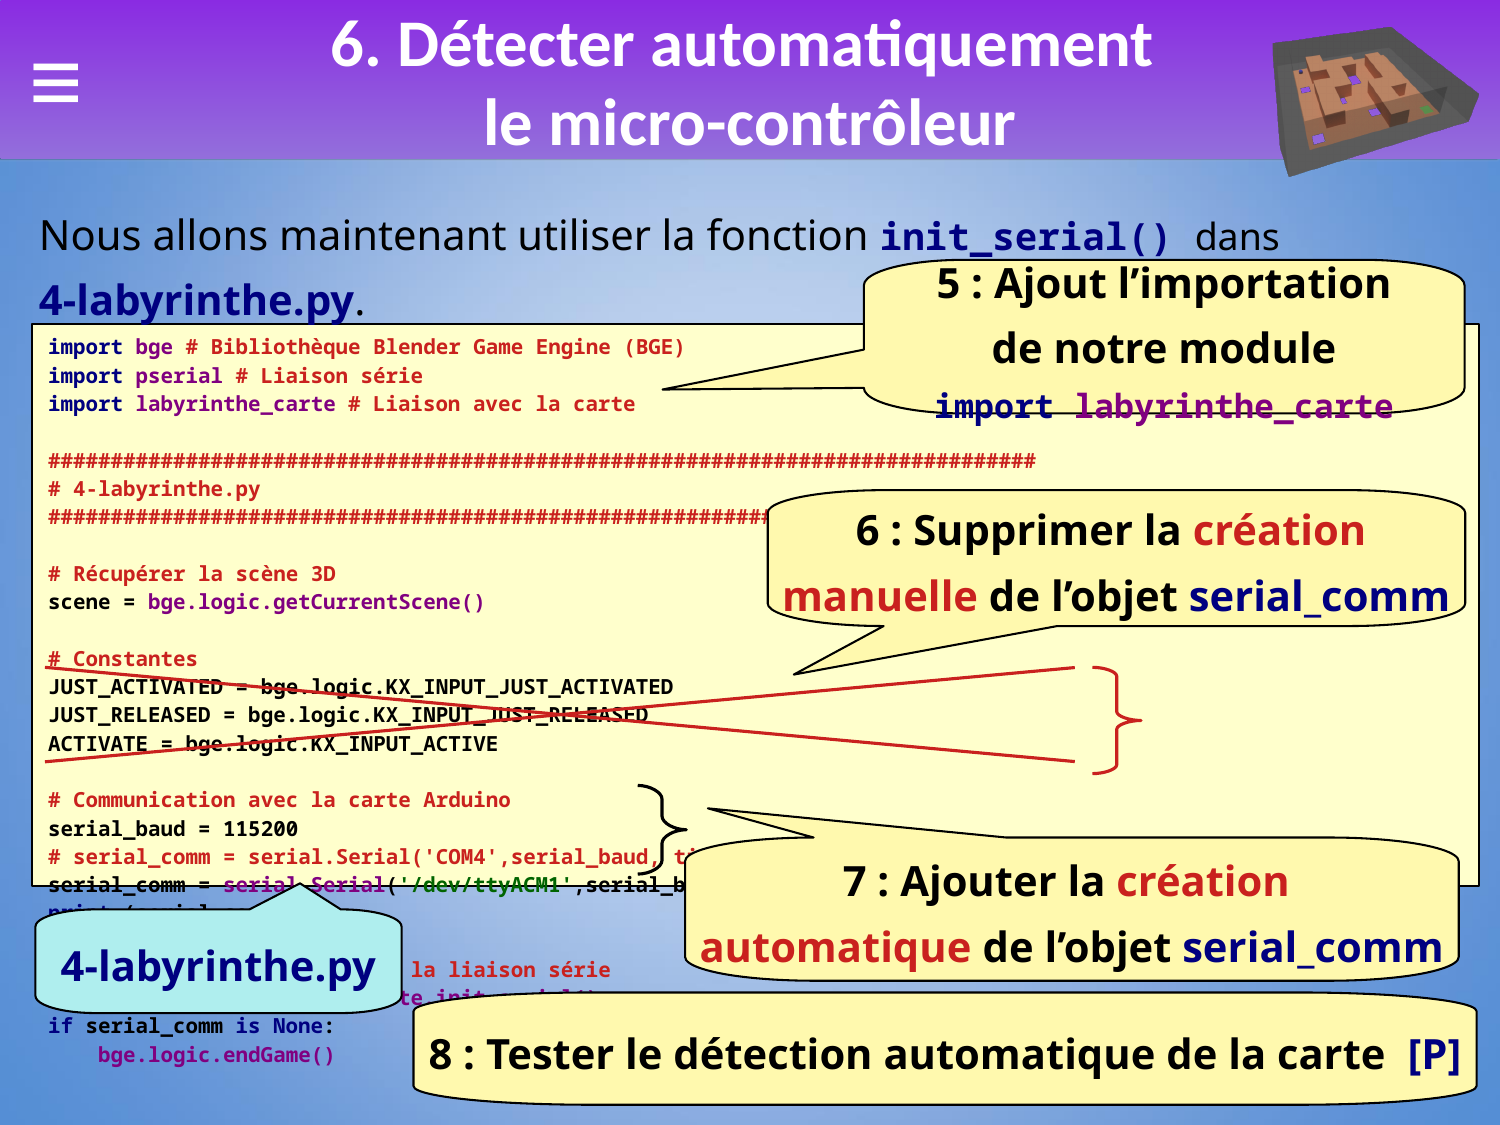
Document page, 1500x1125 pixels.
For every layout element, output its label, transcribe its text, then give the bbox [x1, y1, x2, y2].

text_box 4-labyrinthe.py [35, 883, 402, 1014]
text_box 5 : Ajout l’importation de notre module import labyrinthe_carte [662, 259, 1465, 414]
picture [0, 27, 1500, 1125]
text_box 6. Détecter automatiquement le micro-contrôleur [0, 0, 1500, 159]
text_box import bge # Bibliothèque Blender Game Engine (BGE) import pserial # Liaison série import labyrinthe_carte # Liaison avec la carte ############################################################################### # 4-labyrinthe.py ############################################################################### # Récupérer la scène 3D scene = bge.logic.getCurrentScene() # Constantes JUST_ACTIVATED = bge.logic.KX_INPUT_JUST_ACTIVATED JUST_RELEASED = bge.logic.KX_INPUT_JUST_RELEASED ACTIVATE = bge.logic.KX_INPUT_ACTIVE # Communication avec la carte Arduino serial_baud = 115200 # serial_comm = serial.Serial('COM4',serial_baud, timeout=0.016) # Windows serial_comm = serial.Serial('/dev/ttyACM1',serial_baud, timeout=0.016) # GNU/Linux print (serial_comm) # Détection de la carte avec la liaison série serial_comm = labyrinthe_carte.init_serial() if serial_comm is None: bge.logic.endGame() [32, 324, 1480, 886]
text_box 6 : Supprimer la création manuelle de l’objet serial_comm [767, 490, 1466, 675]
text_box 7 : Ajouter la création automatique de l’objet serial_comm [685, 808, 1459, 981]
text_box ≡ [14, 23, 101, 141]
text_box Nous allons maintenant utiliser la fonction init_serial() dans 4-labyrinthe.py. [24, 189, 1489, 301]
text_box 8 : Tester le détection automatique de la carte [P] [413, 992, 1477, 1105]
